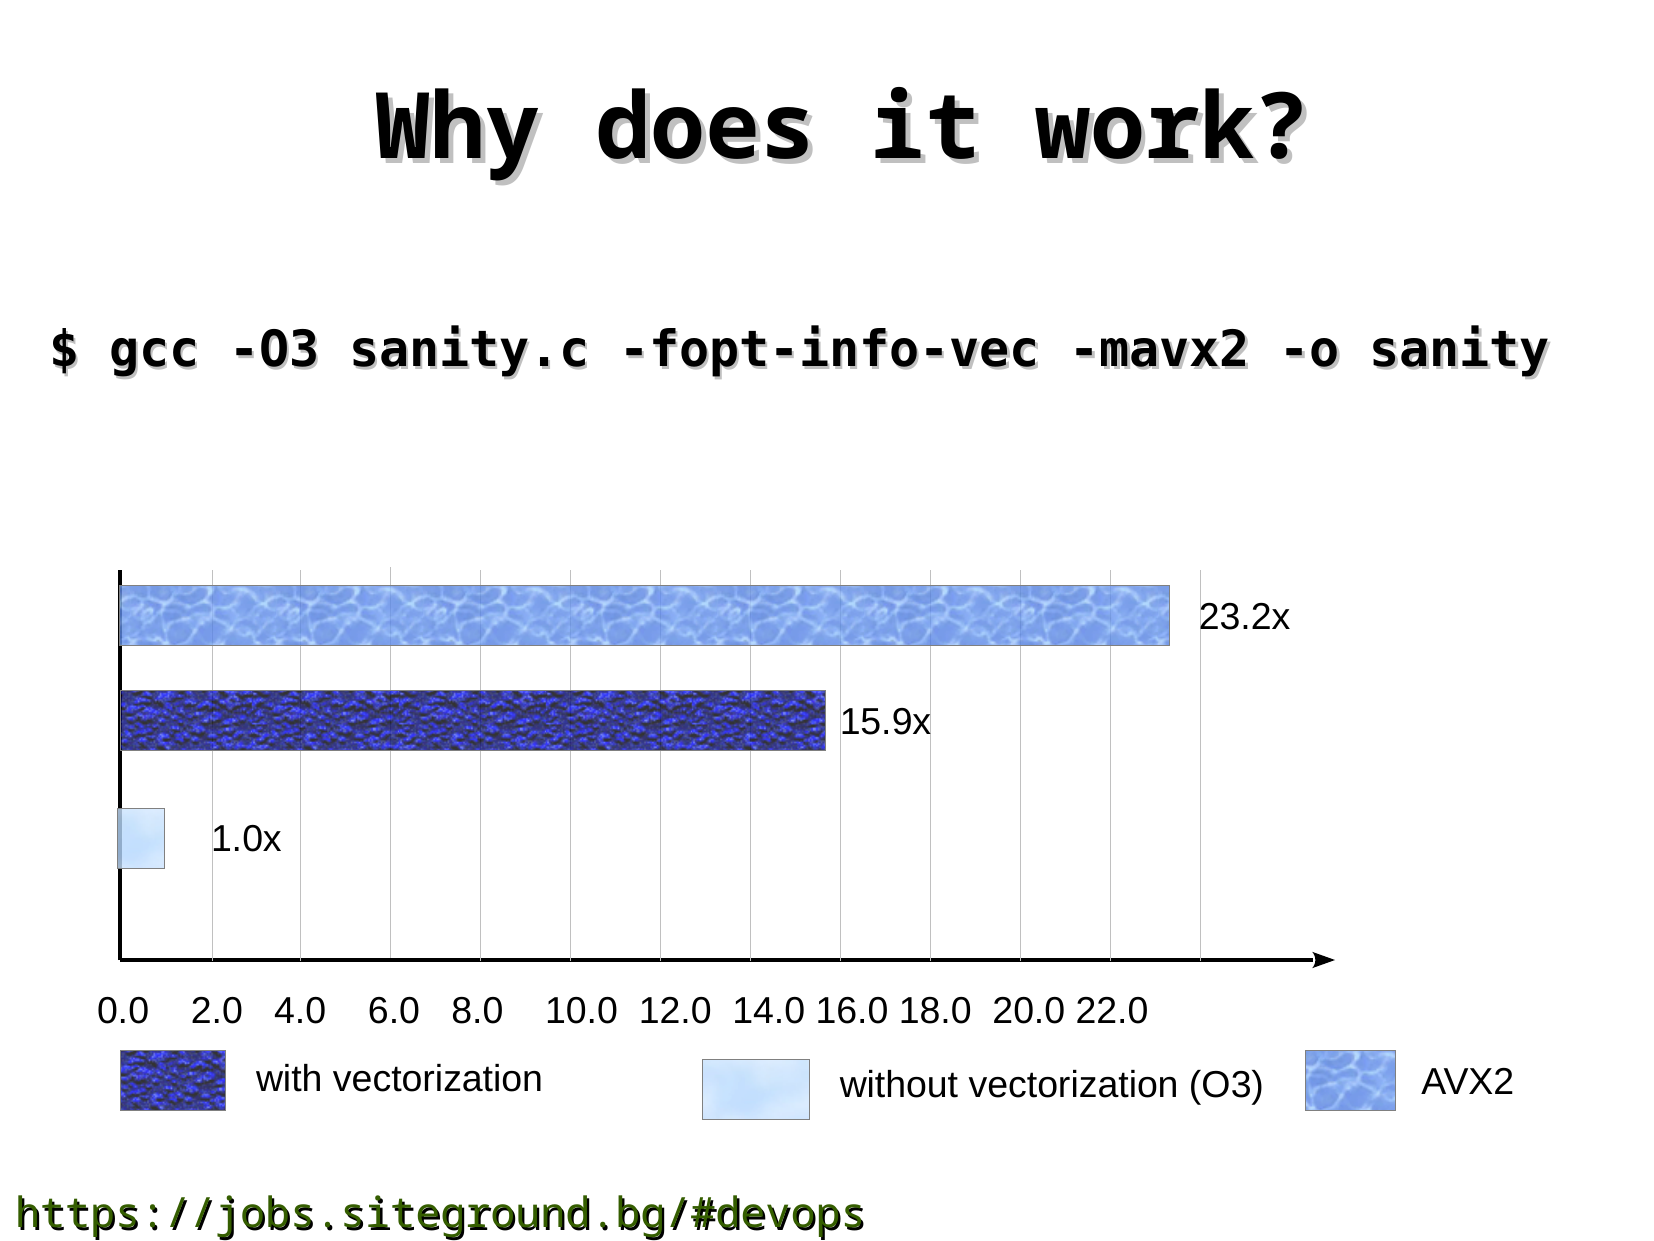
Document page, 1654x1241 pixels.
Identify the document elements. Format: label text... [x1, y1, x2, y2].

text_box $ gcc -O3 sanity.c -fopt-info-vec -mavx2 -o sanity [34, 313, 1565, 387]
title Why does it work? [82, 19, 1571, 227]
text_box with vectorization [241, 1050, 558, 1107]
text_box without vectorization (O3) [825, 1055, 1279, 1113]
text_box AVX2 [1406, 1053, 1529, 1111]
text_box 0.0 2.0 4.0 6.0 8.0 10.0 12.0 14.0 16.0 18.0 20.0 22.0 [82, 981, 1165, 1039]
text_box [1305, 1050, 1396, 1111]
text_box [117, 808, 165, 869]
text_box 23.2x [1184, 588, 1306, 646]
text_box 1.0x [196, 810, 297, 867]
text_box [702, 1059, 810, 1120]
text_box [120, 1050, 226, 1111]
text_box 15.9x [825, 693, 946, 751]
text_box [120, 690, 826, 751]
text_box [119, 585, 1170, 646]
text_box https://jobs.siteground.bg/#devops [0, 1175, 889, 1240]
